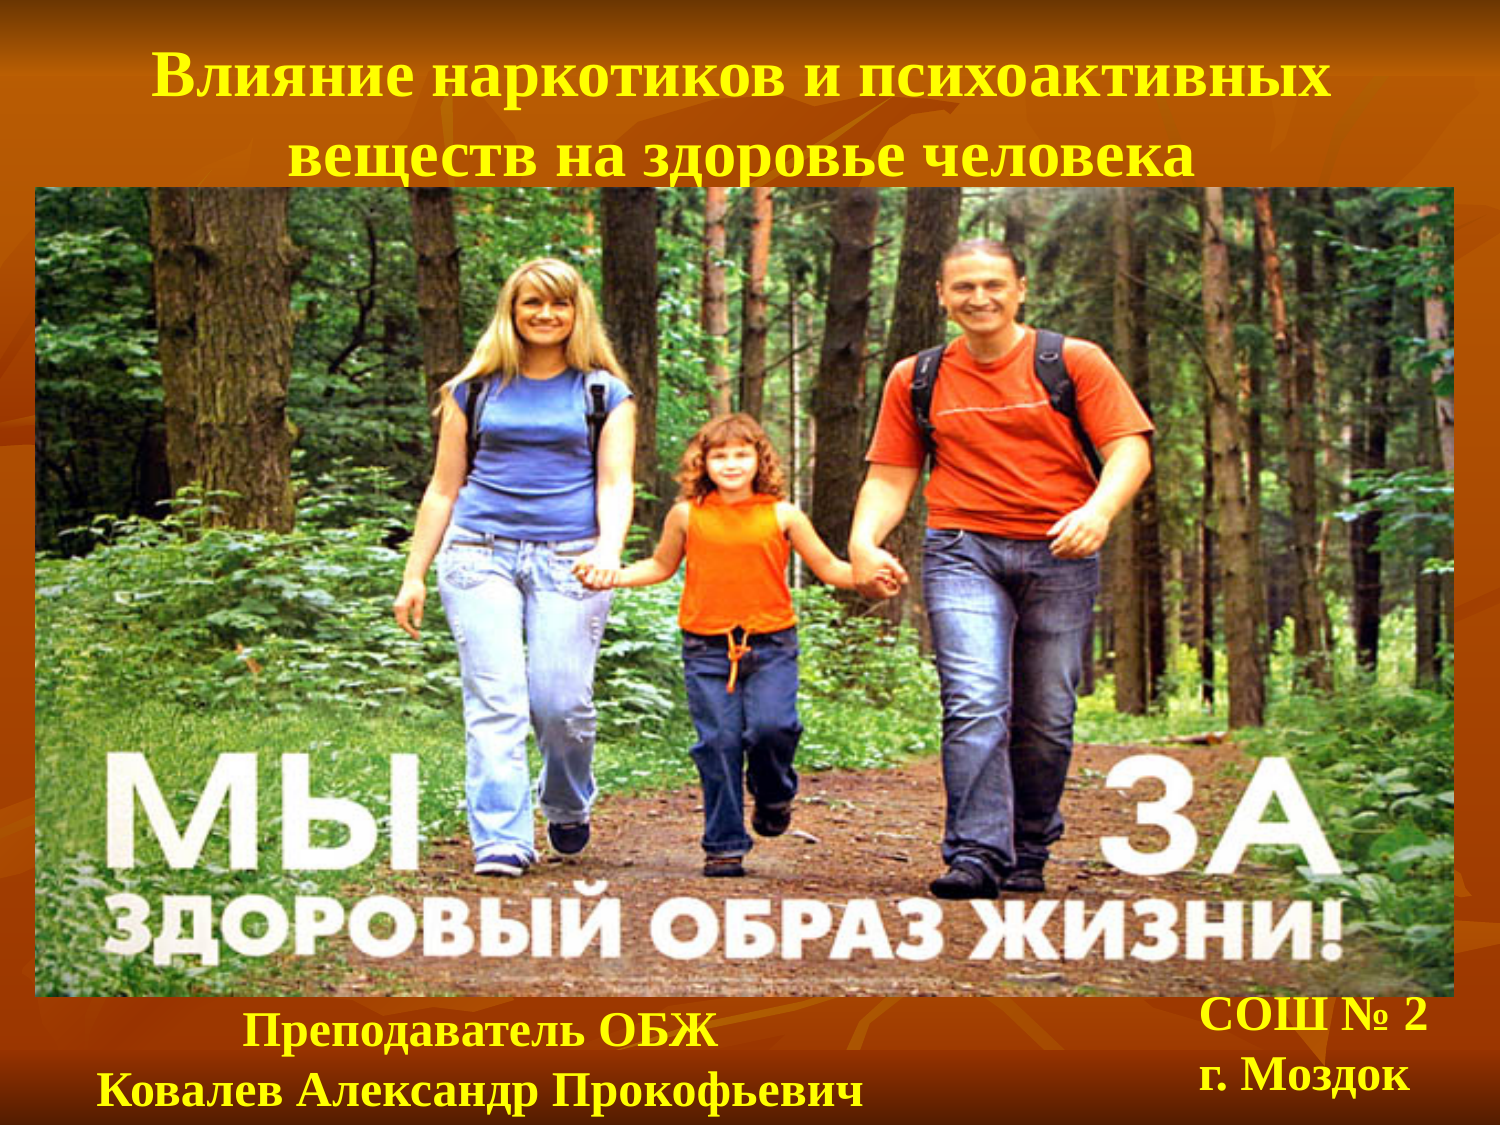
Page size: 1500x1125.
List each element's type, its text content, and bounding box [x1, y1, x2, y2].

text_box Преподаватель ОБЖ Ковалев Александр Прокофьевич [35, 997, 926, 1125]
text_box Влияние наркотиков и психоактивных веществ на здоровье человека [14, 22, 1471, 198]
text_box СОШ № 2 г. Моздок [1183, 972, 1465, 1109]
picture [35, 187, 1454, 997]
